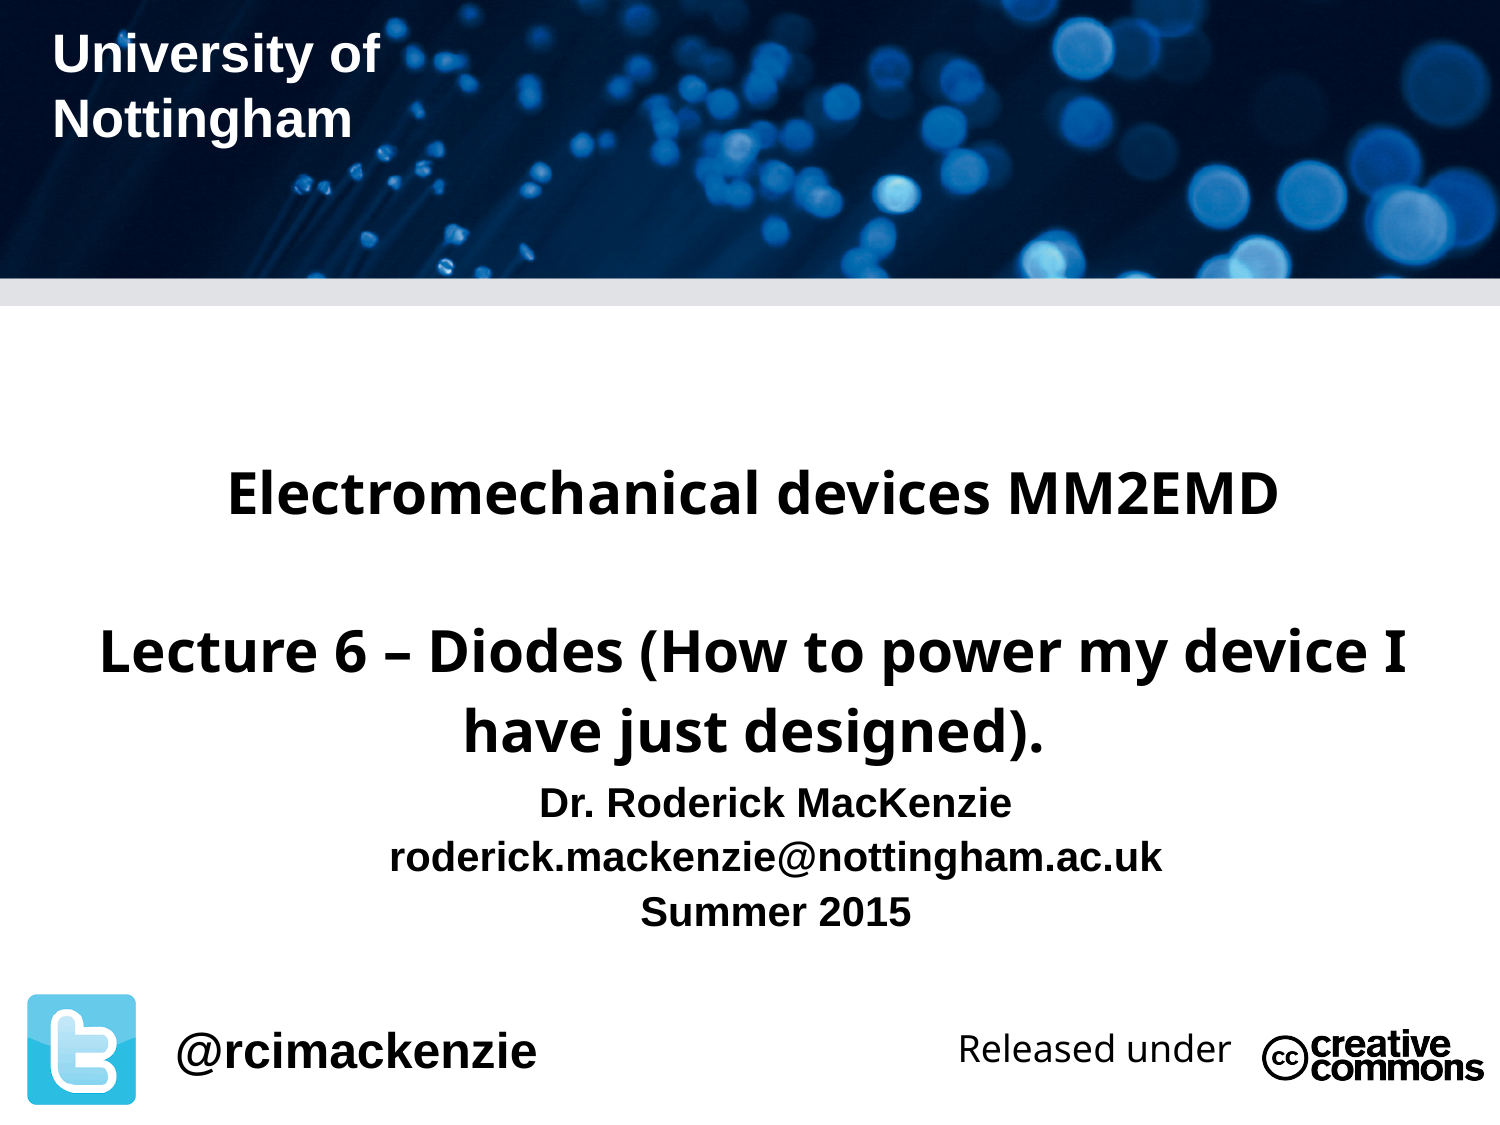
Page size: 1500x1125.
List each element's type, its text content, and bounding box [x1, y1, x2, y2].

subtitle Dr. Roderick MacKenzie roderick.mackenzie@nottingham.ac.uk Summer 2015 [71, 779, 1481, 936]
picture [0, 0, 1500, 306]
picture [24, 991, 138, 1107]
text_box @rcimackenzie [160, 1015, 896, 1091]
title Electromechanical devices MM2EMD Lecture 6 – Diodes (How to power my device I have just designed). [34, 452, 1472, 724]
text_box Released under [942, 1017, 1301, 1090]
picture [1301, 1029, 1484, 1081]
